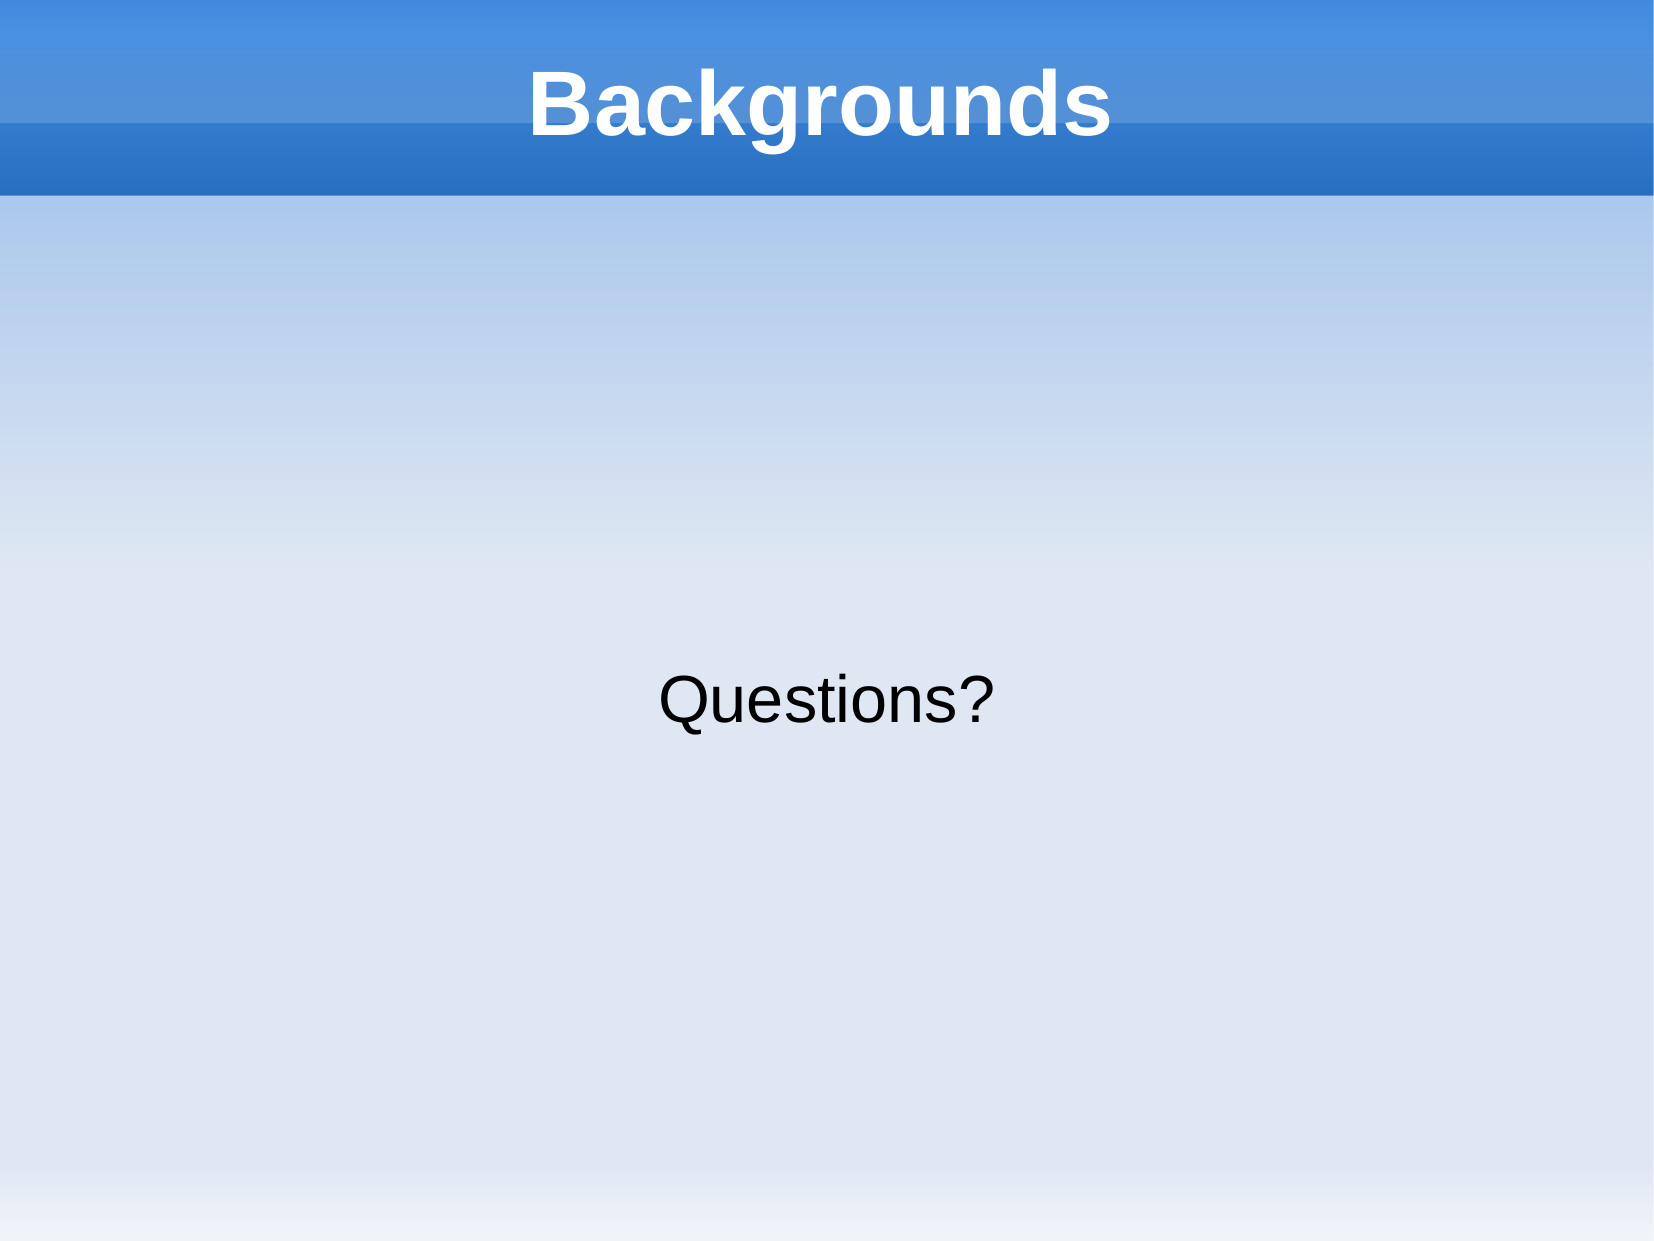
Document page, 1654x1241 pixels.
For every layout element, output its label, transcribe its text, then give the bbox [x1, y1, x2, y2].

picture [0, 0, 1654, 1241]
subtitle Questions? [82, 290, 1571, 1109]
title Backgrounds [76, 0, 1565, 208]
